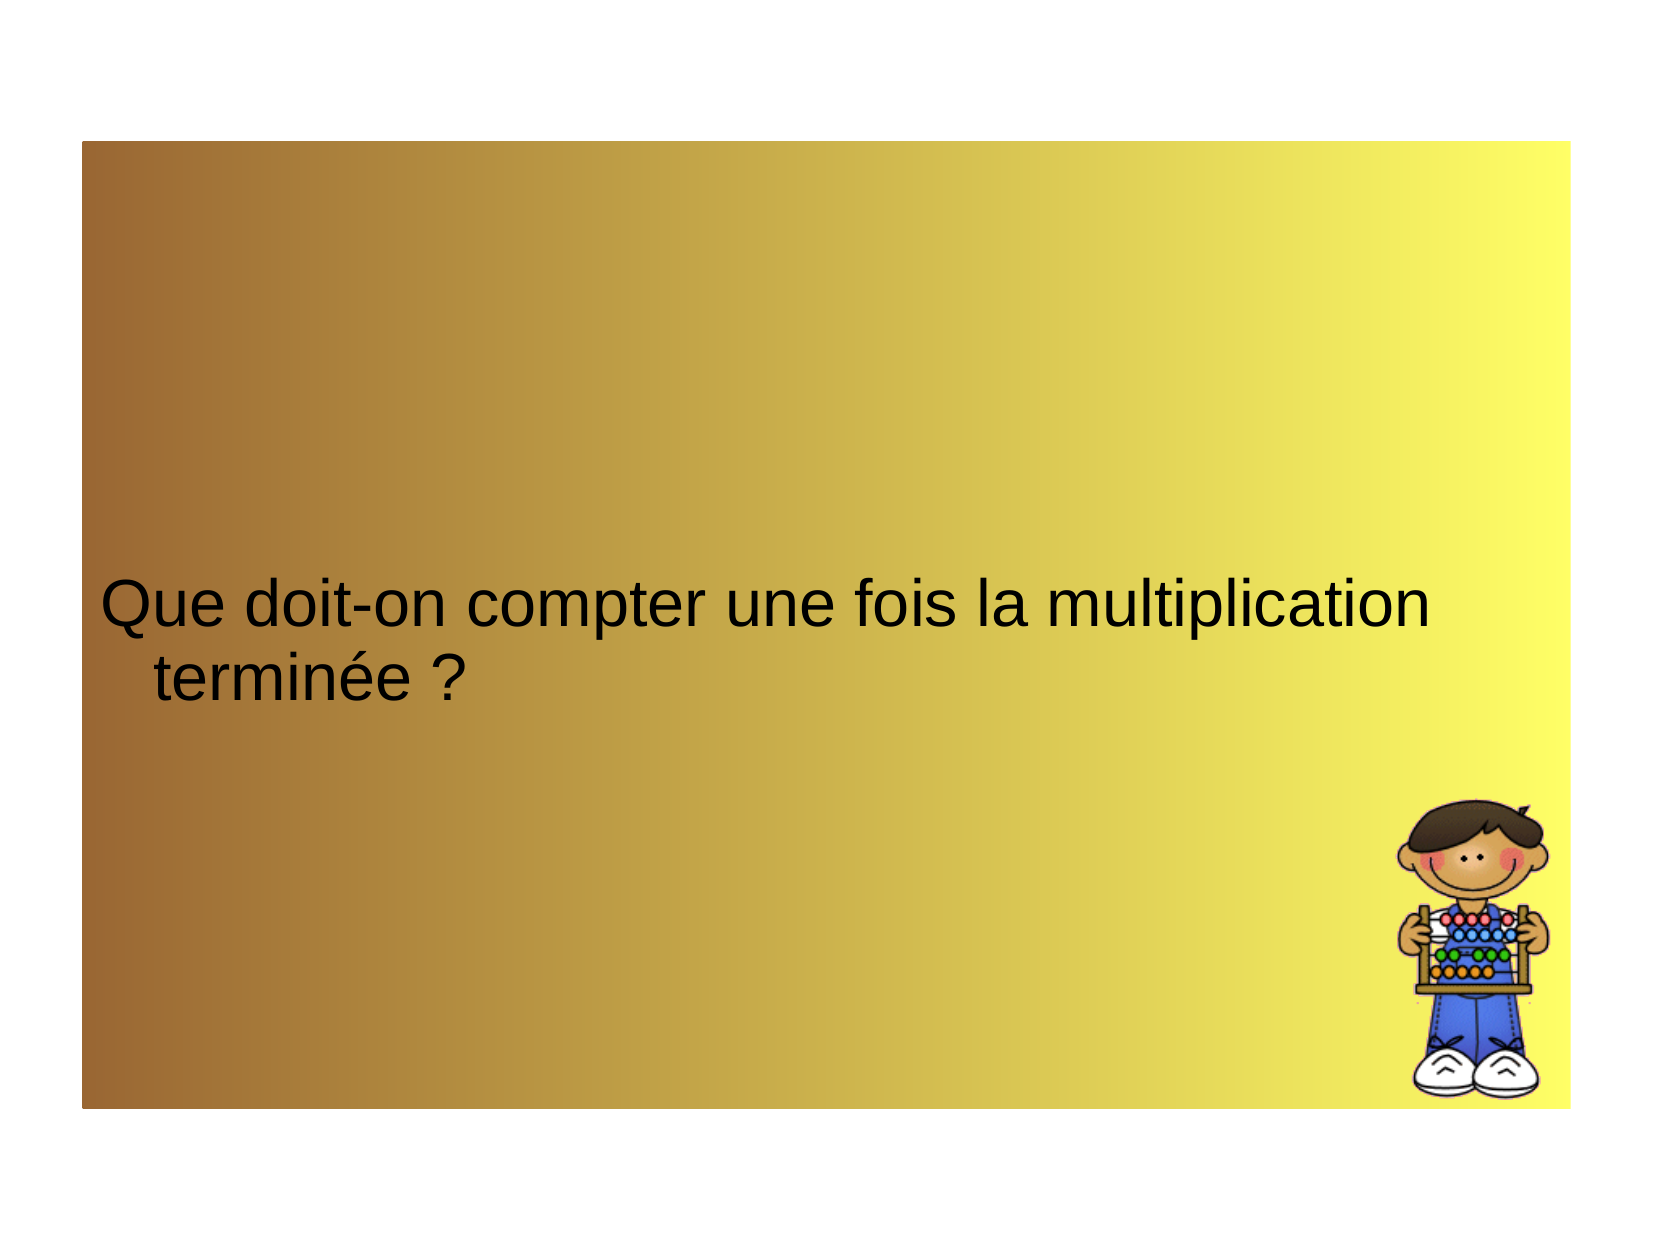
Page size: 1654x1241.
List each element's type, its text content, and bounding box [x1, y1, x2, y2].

picture [1393, 791, 1560, 1106]
list Que doit-on compter une fois la multiplication terminée ? [82, 141, 1571, 1109]
